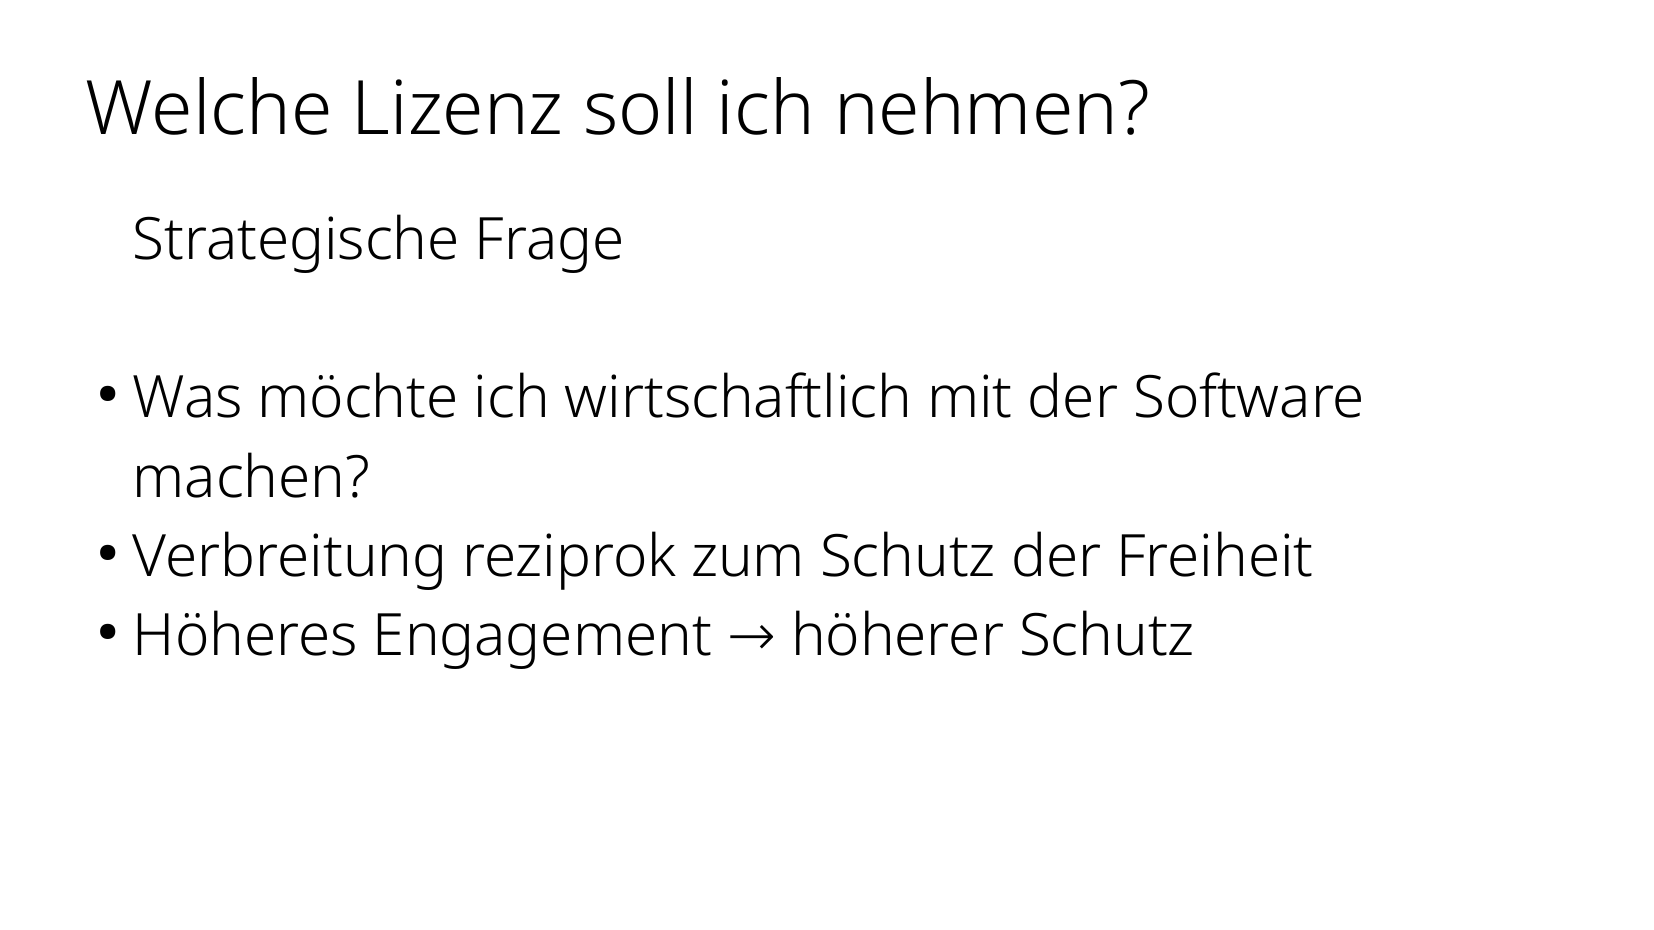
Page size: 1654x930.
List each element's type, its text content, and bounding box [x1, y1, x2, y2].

text_box Strategische Frage Was möchte ich wirtschaftlich mit der Software machen? Verbreitung reziprok zum Schutz der Freiheit Höheres Engagement → höherer Schutz [82, 189, 1548, 863]
text_box Welche Lizenz soll ich nehmen? [71, 47, 1536, 161]
